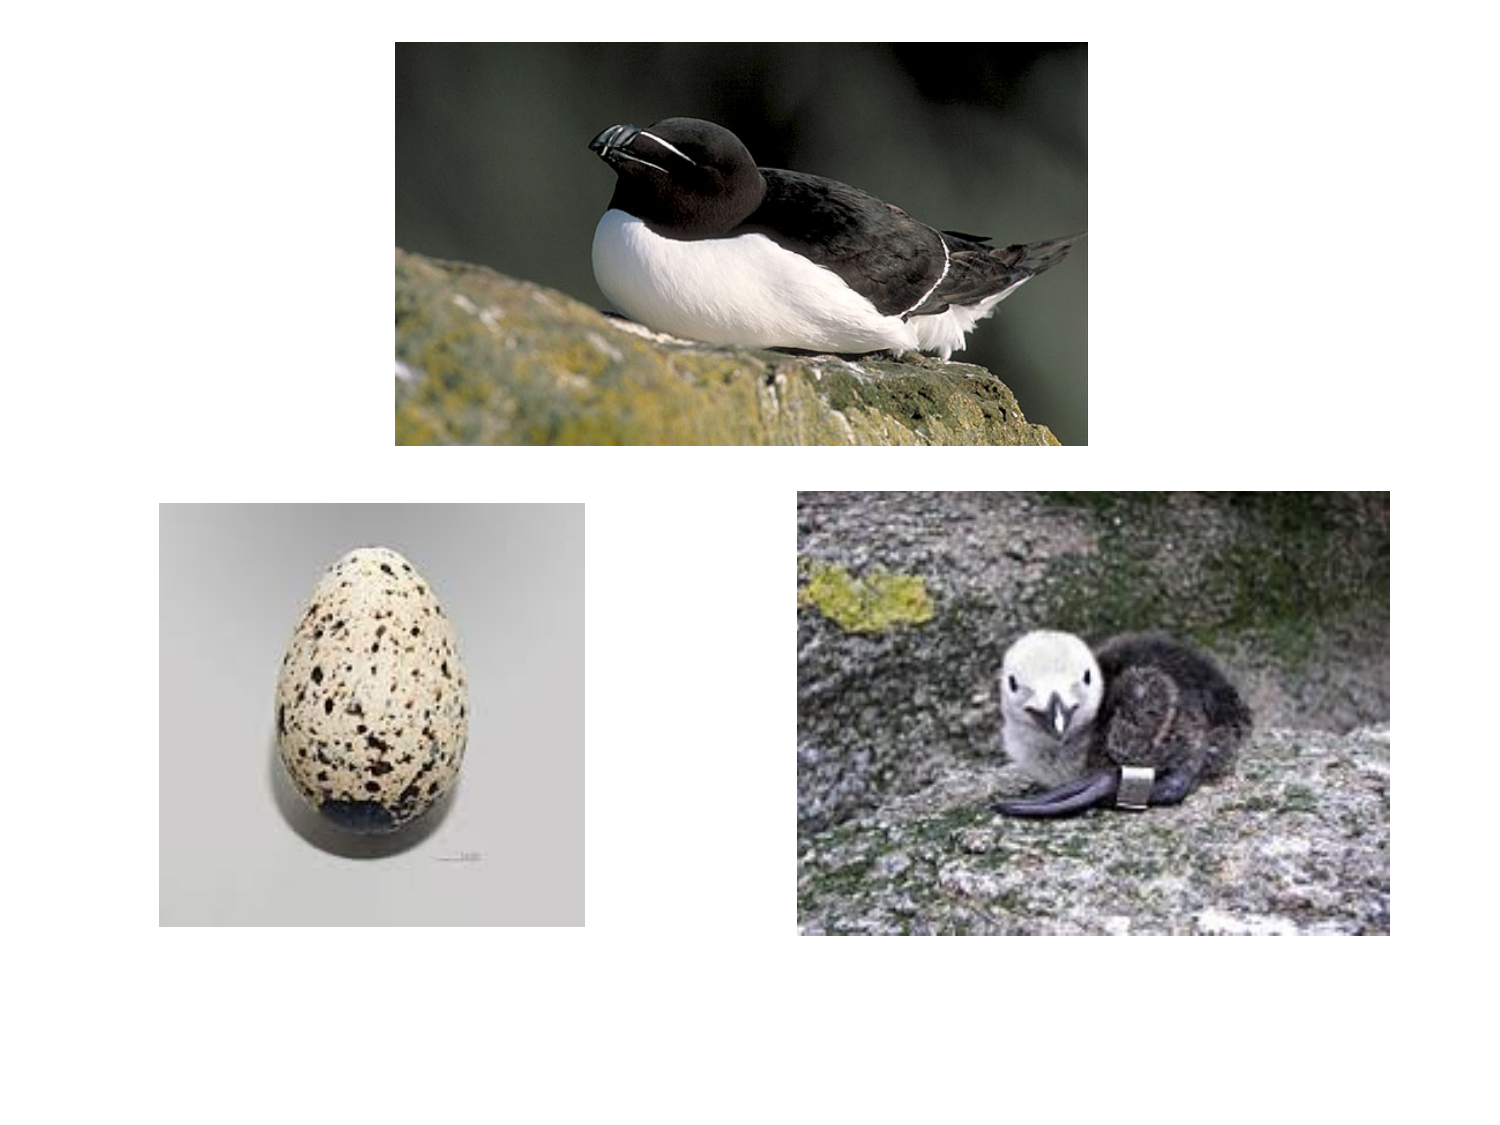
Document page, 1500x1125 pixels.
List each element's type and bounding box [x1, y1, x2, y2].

picture [159, 503, 585, 927]
picture [395, 42, 1088, 447]
picture [797, 491, 1390, 936]
